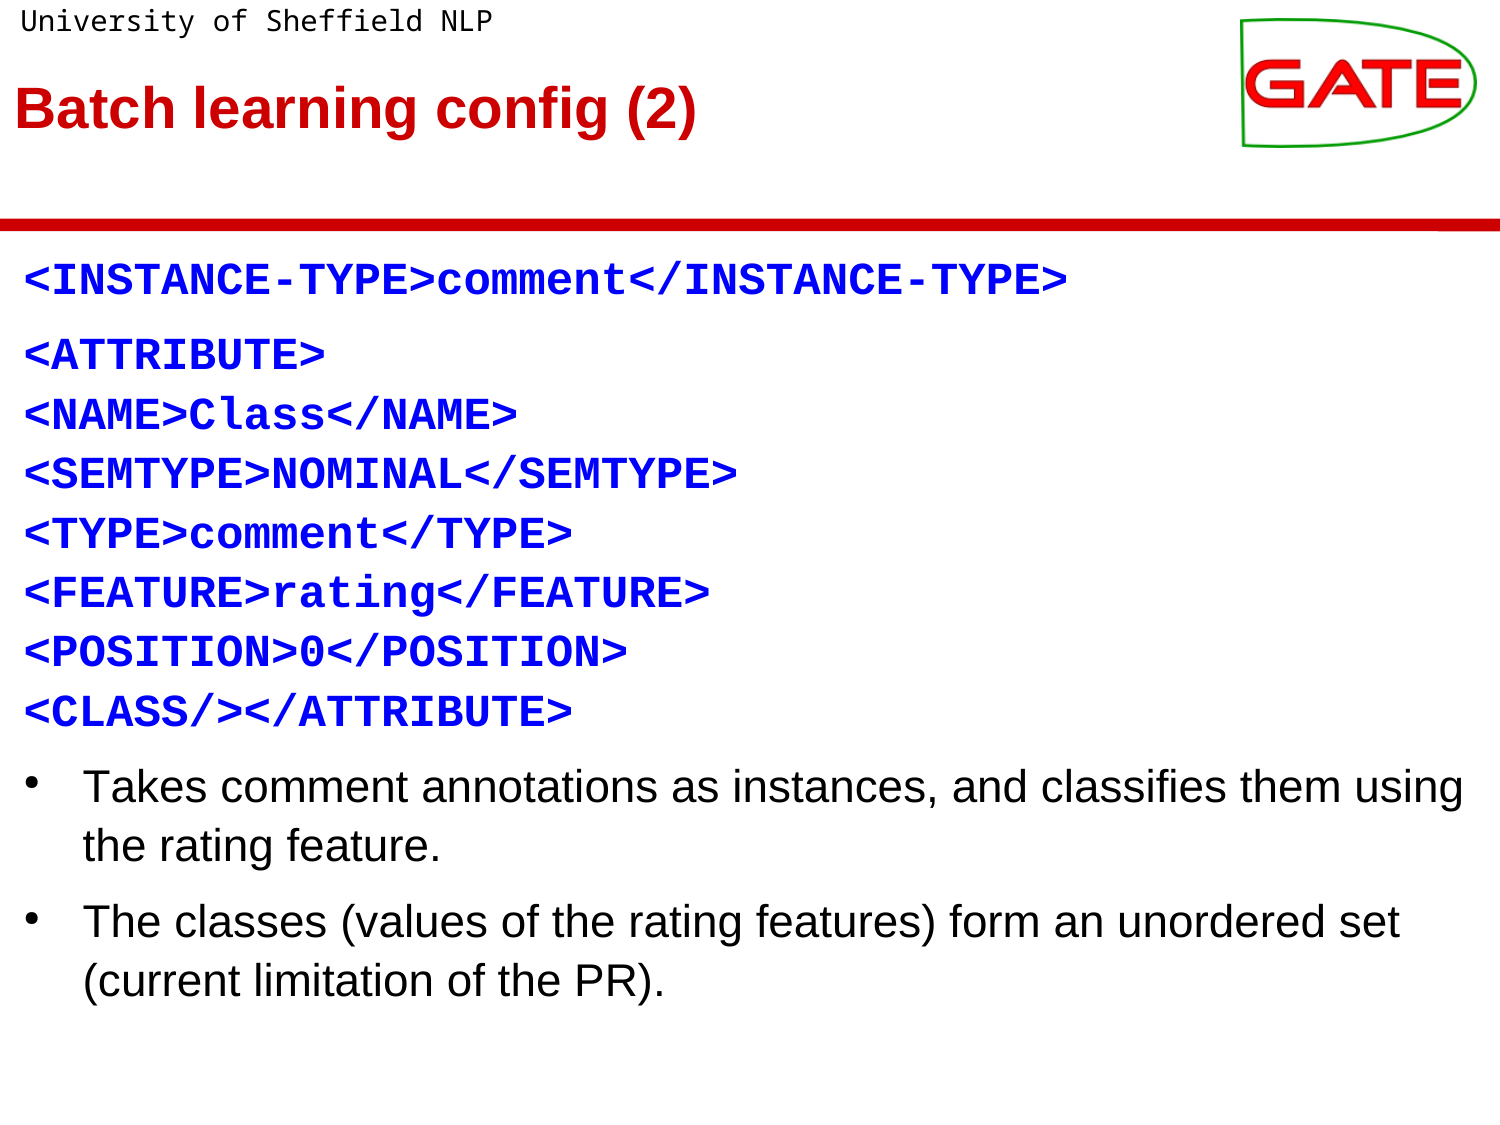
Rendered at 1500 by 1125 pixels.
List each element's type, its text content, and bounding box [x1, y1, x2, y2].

picture [1240, 18, 1477, 148]
title Batch learning config (2) [0, 4, 1239, 213]
list <INSTANCE-TYPE>comment</INSTANCE-TYPE> <ATTRIBUTE> <NAME>Class</NAME> <SEMTYPE>NOMINAL</SEMTYPE> <TYPE>comment</TYPE> <FEATURE>rating</FEATURE> <POSITION>0</POSITION> <CLASS/></ATTRIBUTE> Takes comment annotations as instances, and classifies them using the rating feature. The classes (values of the rating features) form an unordered set (current limitation of the PR). [8, 236, 1500, 1093]
